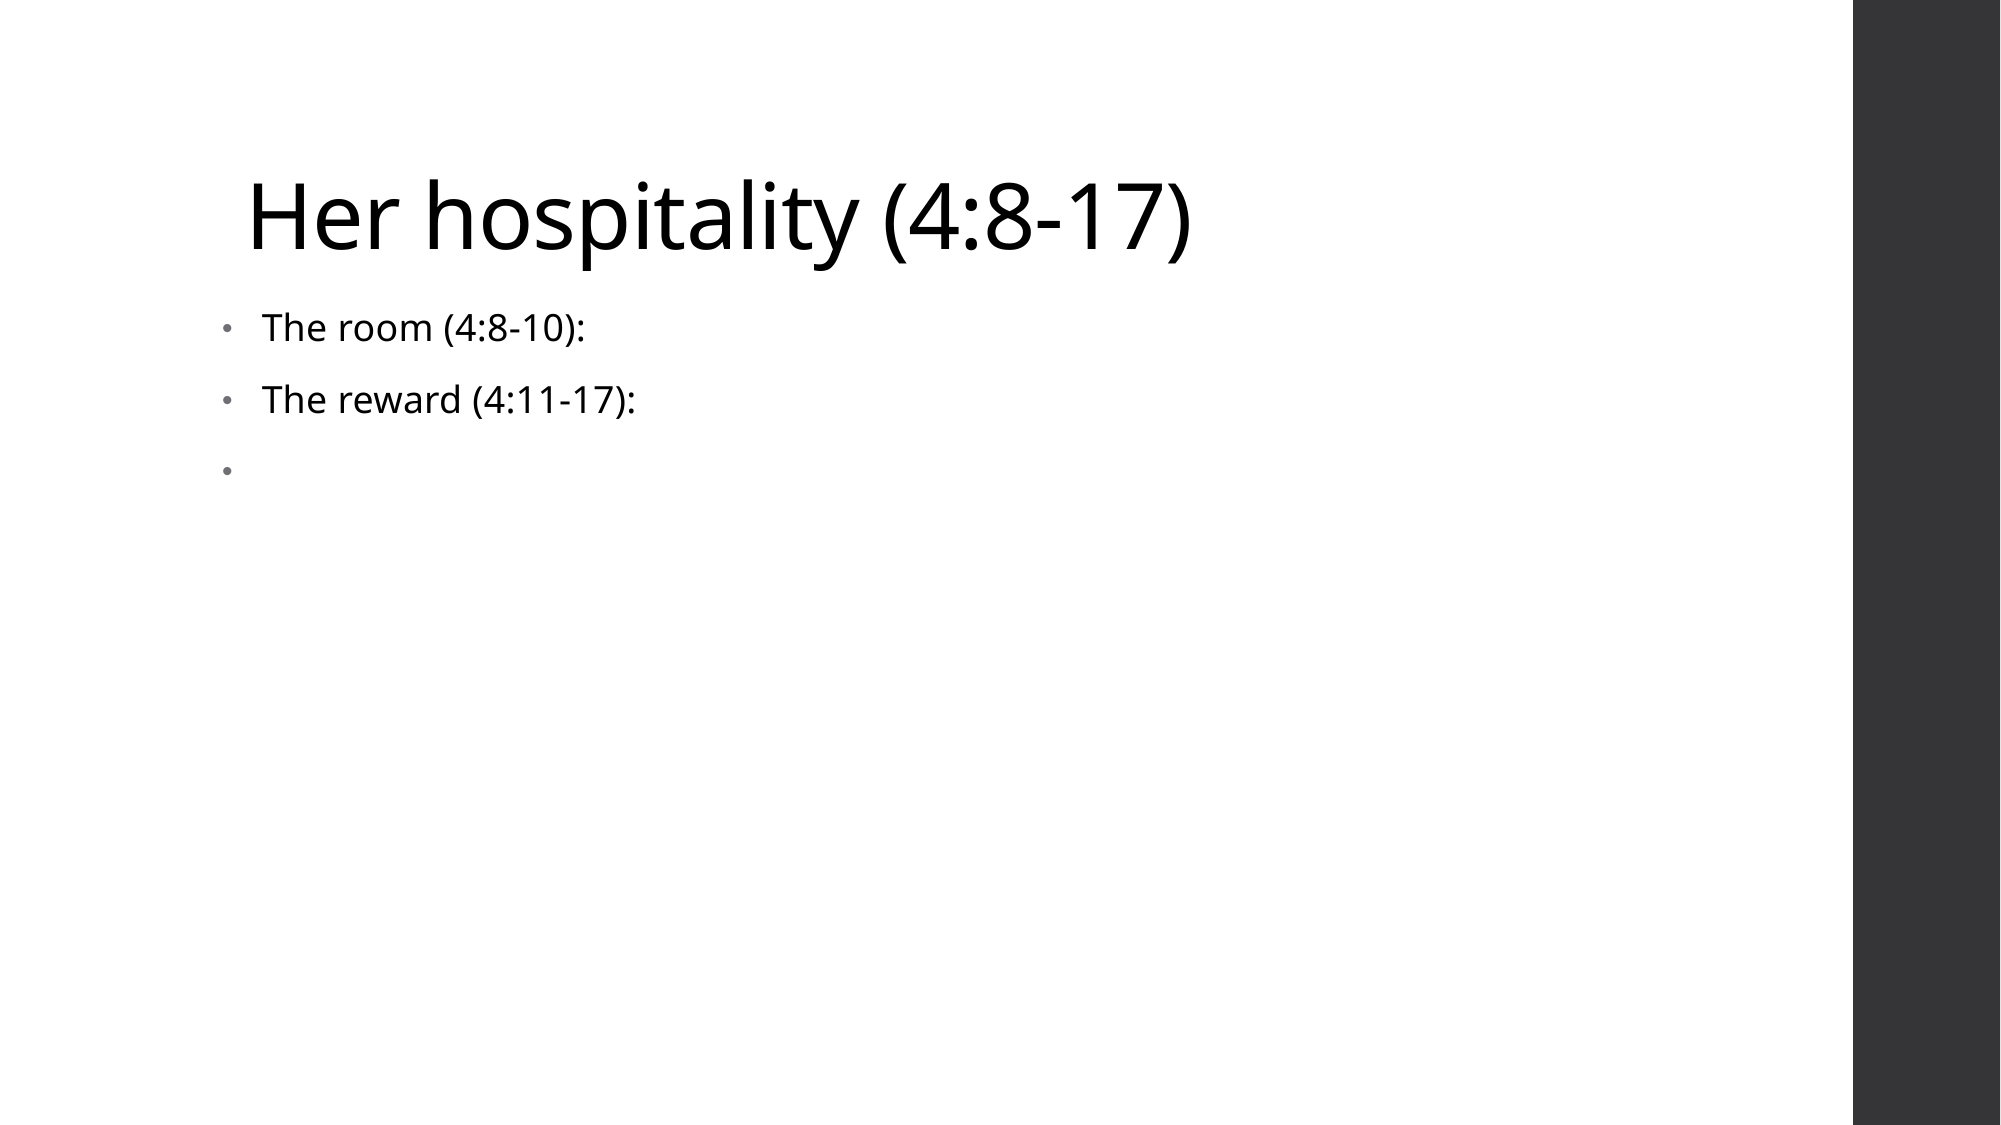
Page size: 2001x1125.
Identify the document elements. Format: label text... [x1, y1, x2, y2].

list The room (4:8-10): The reward (4:11-17): [206, 299, 1617, 1014]
title Her hospitality (4:8-17) [206, 60, 1797, 278]
